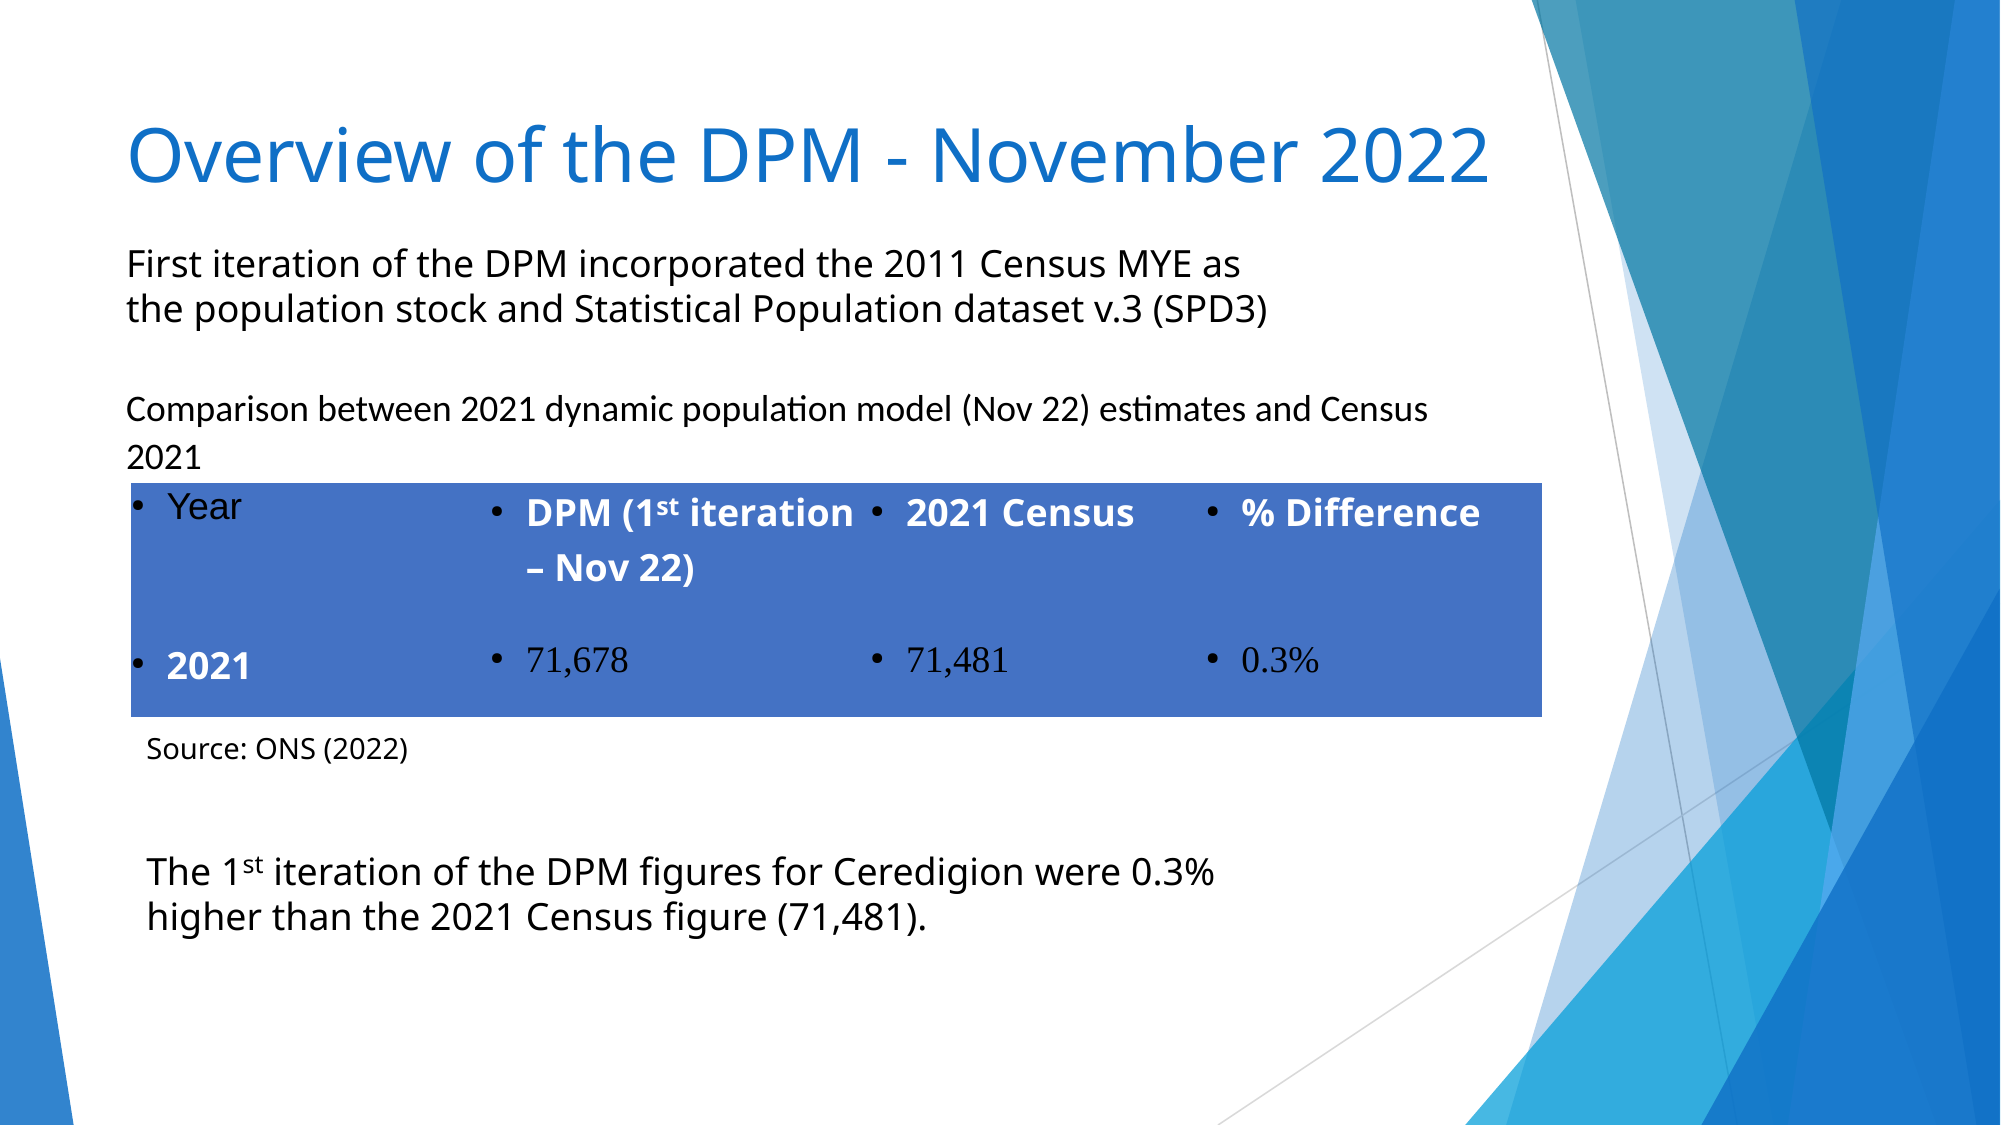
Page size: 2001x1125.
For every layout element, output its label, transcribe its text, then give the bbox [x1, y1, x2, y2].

table_cell 2021 [131, 636, 490, 717]
table_cell 71,678 [490, 636, 871, 717]
text_box Overview of the DPM - November 2022 [111, 99, 1522, 317]
text_box Source: ONS (2022) [131, 723, 1239, 774]
text_box Comparison between 2021 dynamic population model (Nov 22) estimates and Census 2021 [111, 372, 1451, 484]
text_box The 1st iteration of the DPM figures for Ceredigion were 0.3% higher than the 2021 Census figure (71,481). [131, 839, 1239, 946]
table_cell 0.3% [1206, 636, 1542, 717]
table_cell 71,481 [871, 636, 1206, 717]
table_header 2021 Census [871, 483, 1206, 636]
table_header DPM (1st iteration – Nov 22) [490, 483, 871, 636]
text_box First iteration of the DPM incorporated the 2011 Census MYE as the population stock and Statistical Population dataset v.3 (SPD3) [111, 232, 1323, 339]
table_header % Difference [1206, 483, 1542, 636]
table_header Year [131, 483, 490, 636]
